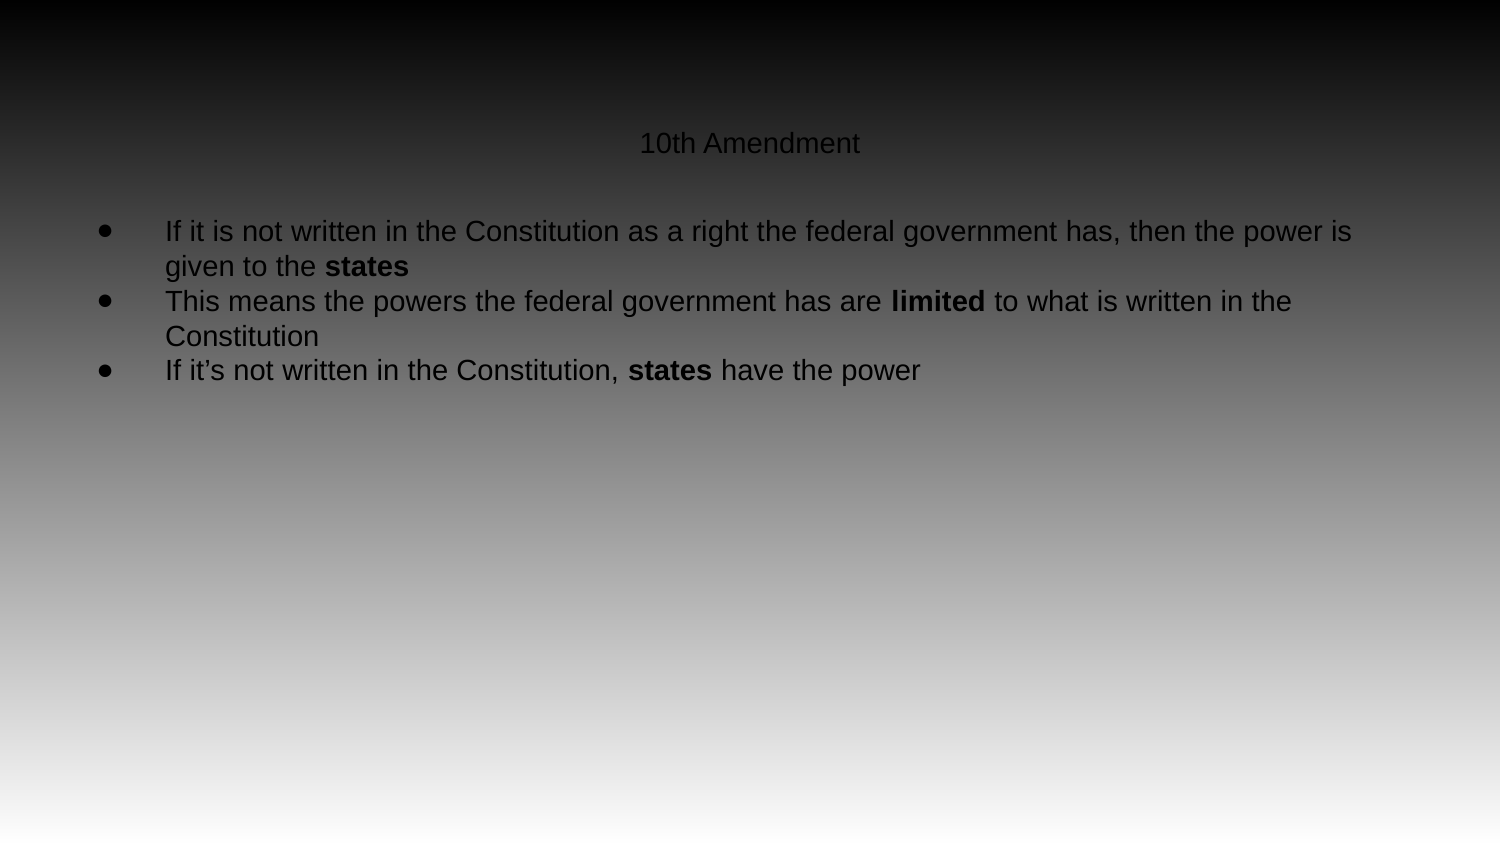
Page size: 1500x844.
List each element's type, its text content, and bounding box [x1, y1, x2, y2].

list If it is not written in the Constitution as a right the federal government has, then the power is given to the states This means the powers the federal government has are limited to what is written in the Constitution If it’s not written in the Constitution, states have the power [75, 196, 1425, 808]
title 10th Amendment [75, 33, 1425, 175]
